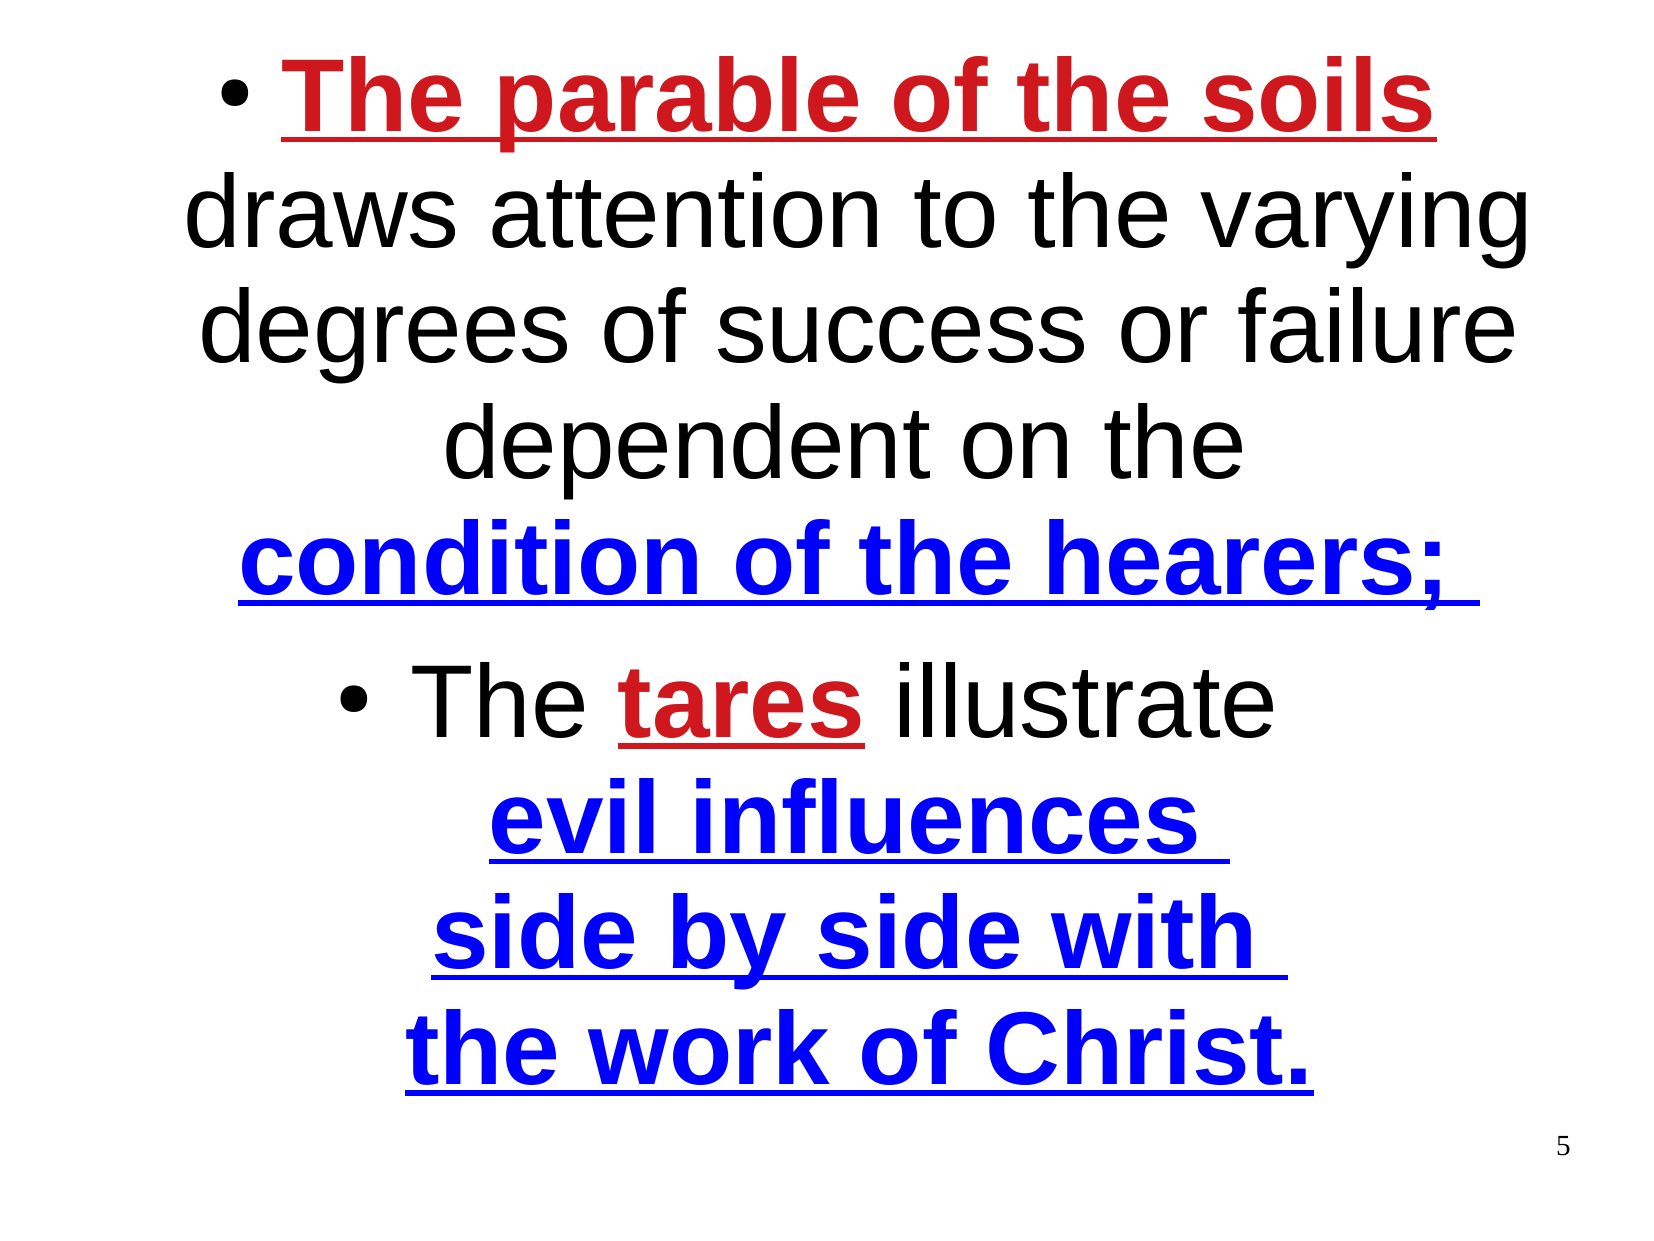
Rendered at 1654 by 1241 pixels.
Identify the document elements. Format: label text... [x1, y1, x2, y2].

list The parable of the soils draws attention to the varying degrees of success or failure dependent on the condition of the hearers; The tares illustrate evil influences side by side with the work of Christ. [82, 37, 1571, 1109]
